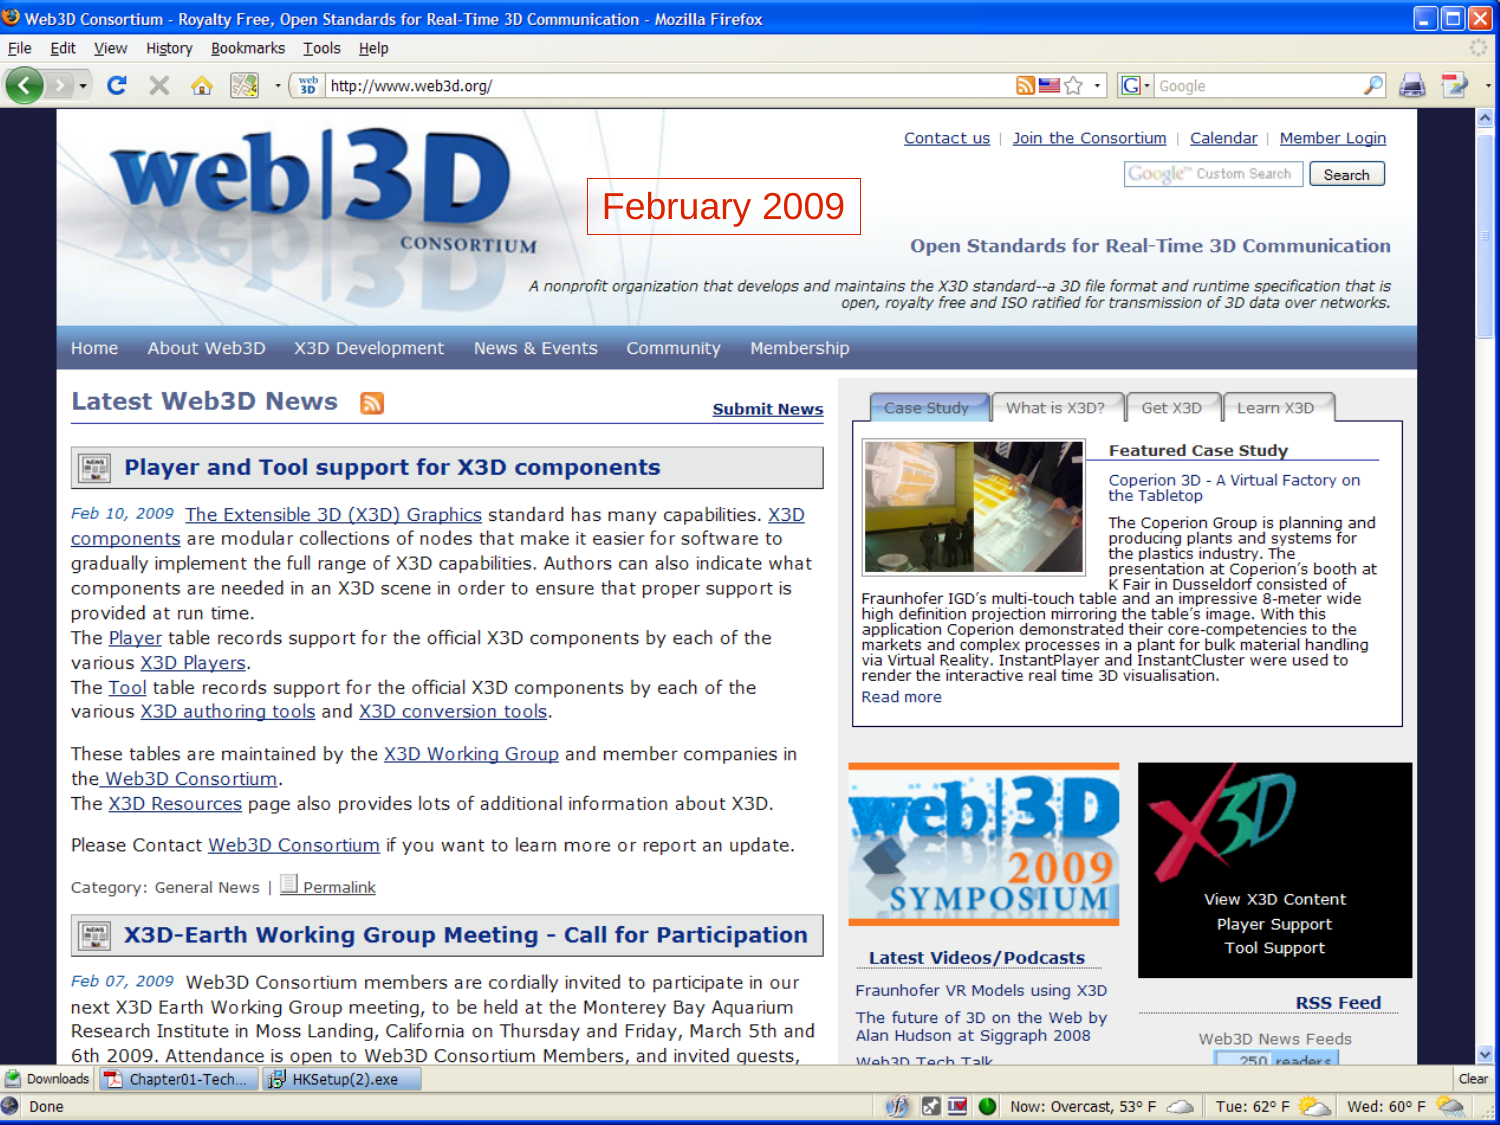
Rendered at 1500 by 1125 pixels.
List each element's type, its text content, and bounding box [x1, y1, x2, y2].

picture [0, 0, 1500, 1125]
text_box February 2009 [587, 178, 860, 235]
